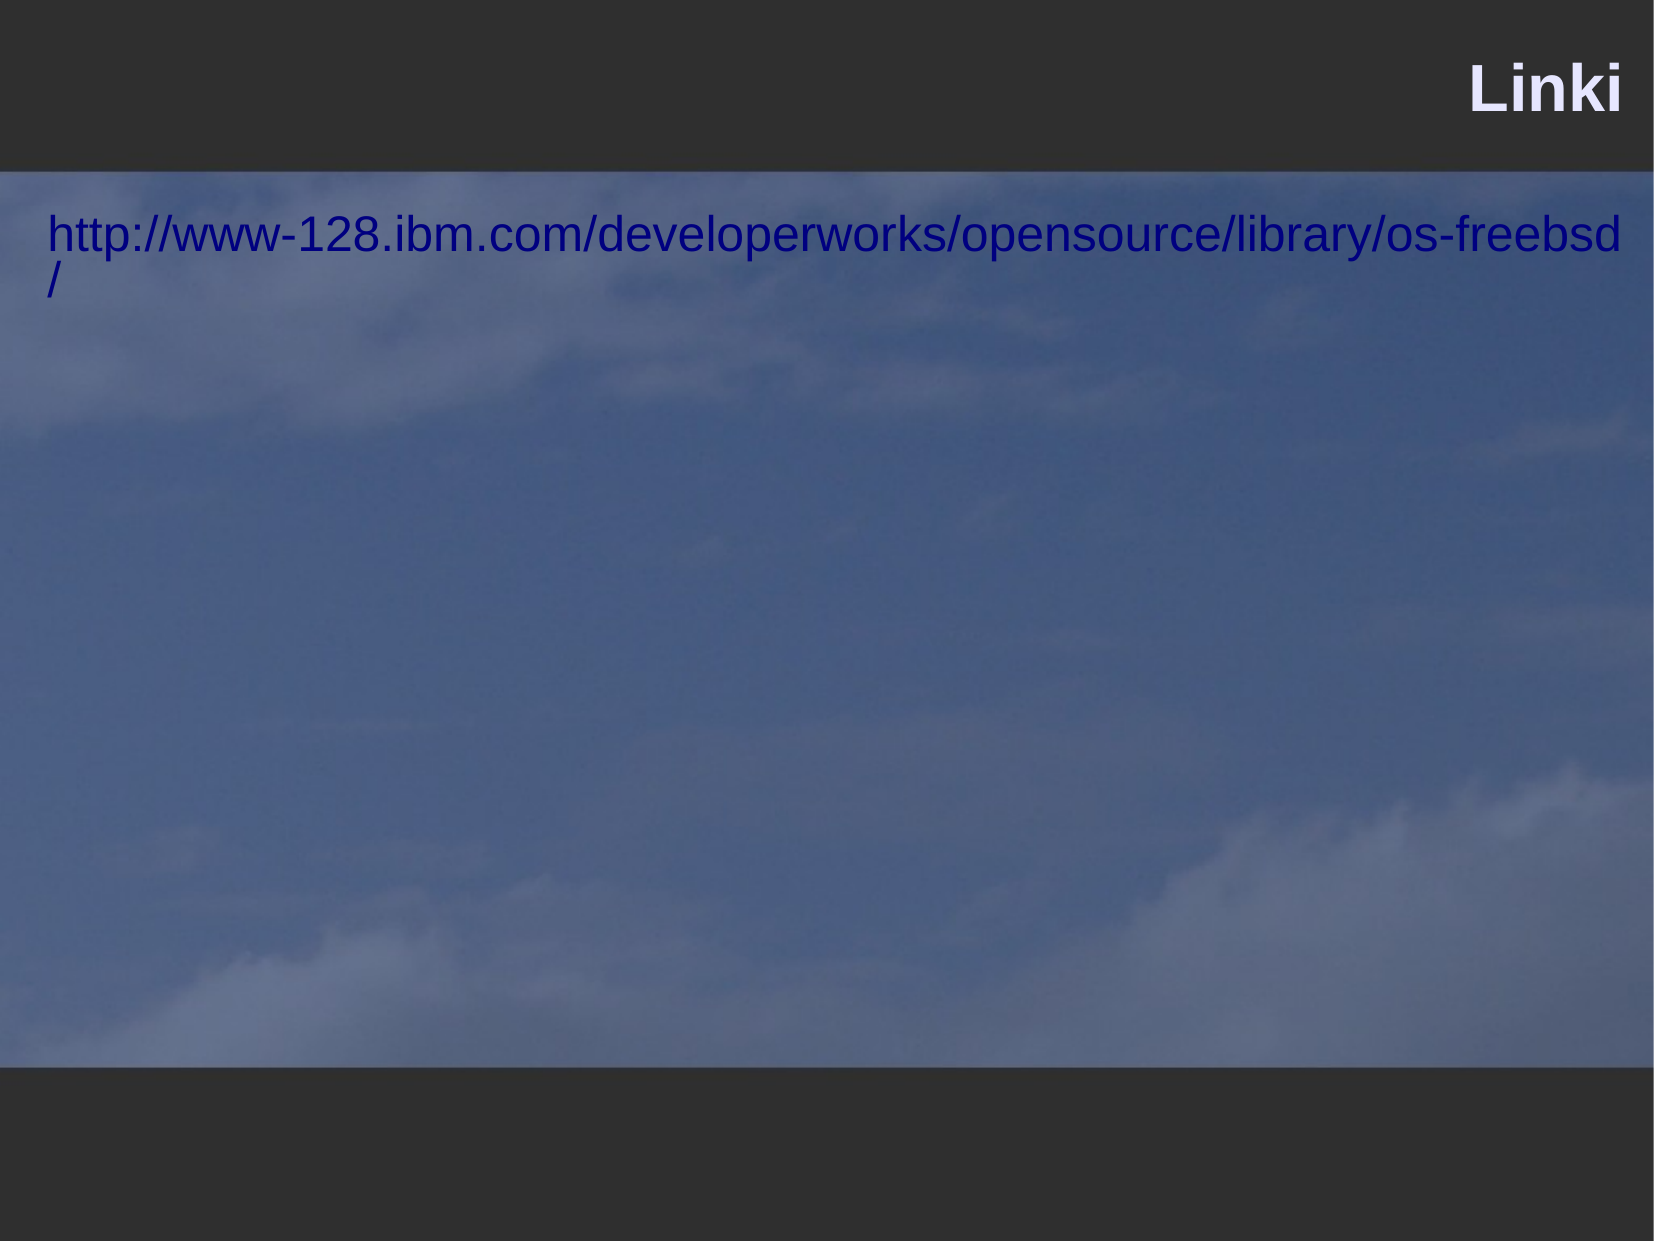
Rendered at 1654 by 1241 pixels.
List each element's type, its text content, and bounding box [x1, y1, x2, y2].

picture [0, 0, 1654, 1241]
list http://www-128.ibm.com/developerworks/opensource/library/os-freebsd/ [29, 206, 1625, 1034]
title Linki [29, 29, 1625, 148]
